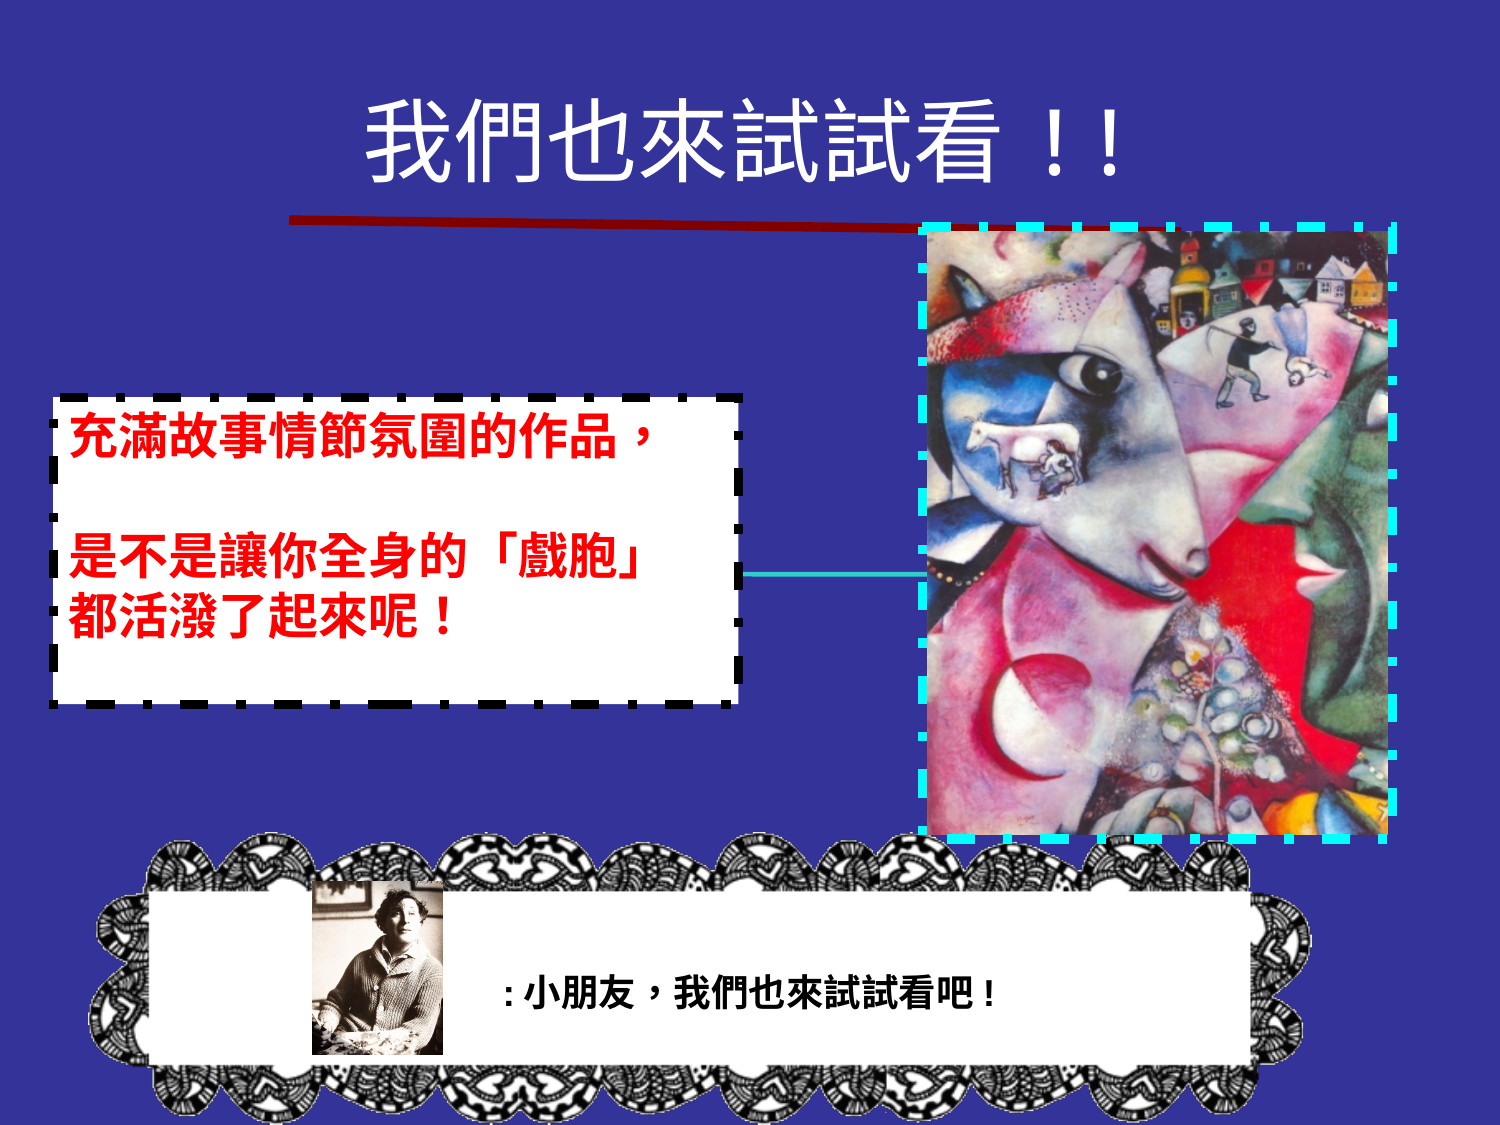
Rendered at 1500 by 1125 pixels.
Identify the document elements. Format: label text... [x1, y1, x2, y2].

text_box :小朋友，我們也來試試看吧! [466, 916, 1294, 1023]
text_box 充滿故事情節氛圍的作品， 是不是讓你全身的「戲胞」 都活潑了起來呢！ [53, 397, 739, 705]
picture [312, 881, 443, 1055]
chart [88, 832, 1312, 1125]
picture [927, 231, 1388, 835]
title 我們也來試試看!! [75, 45, 1426, 233]
